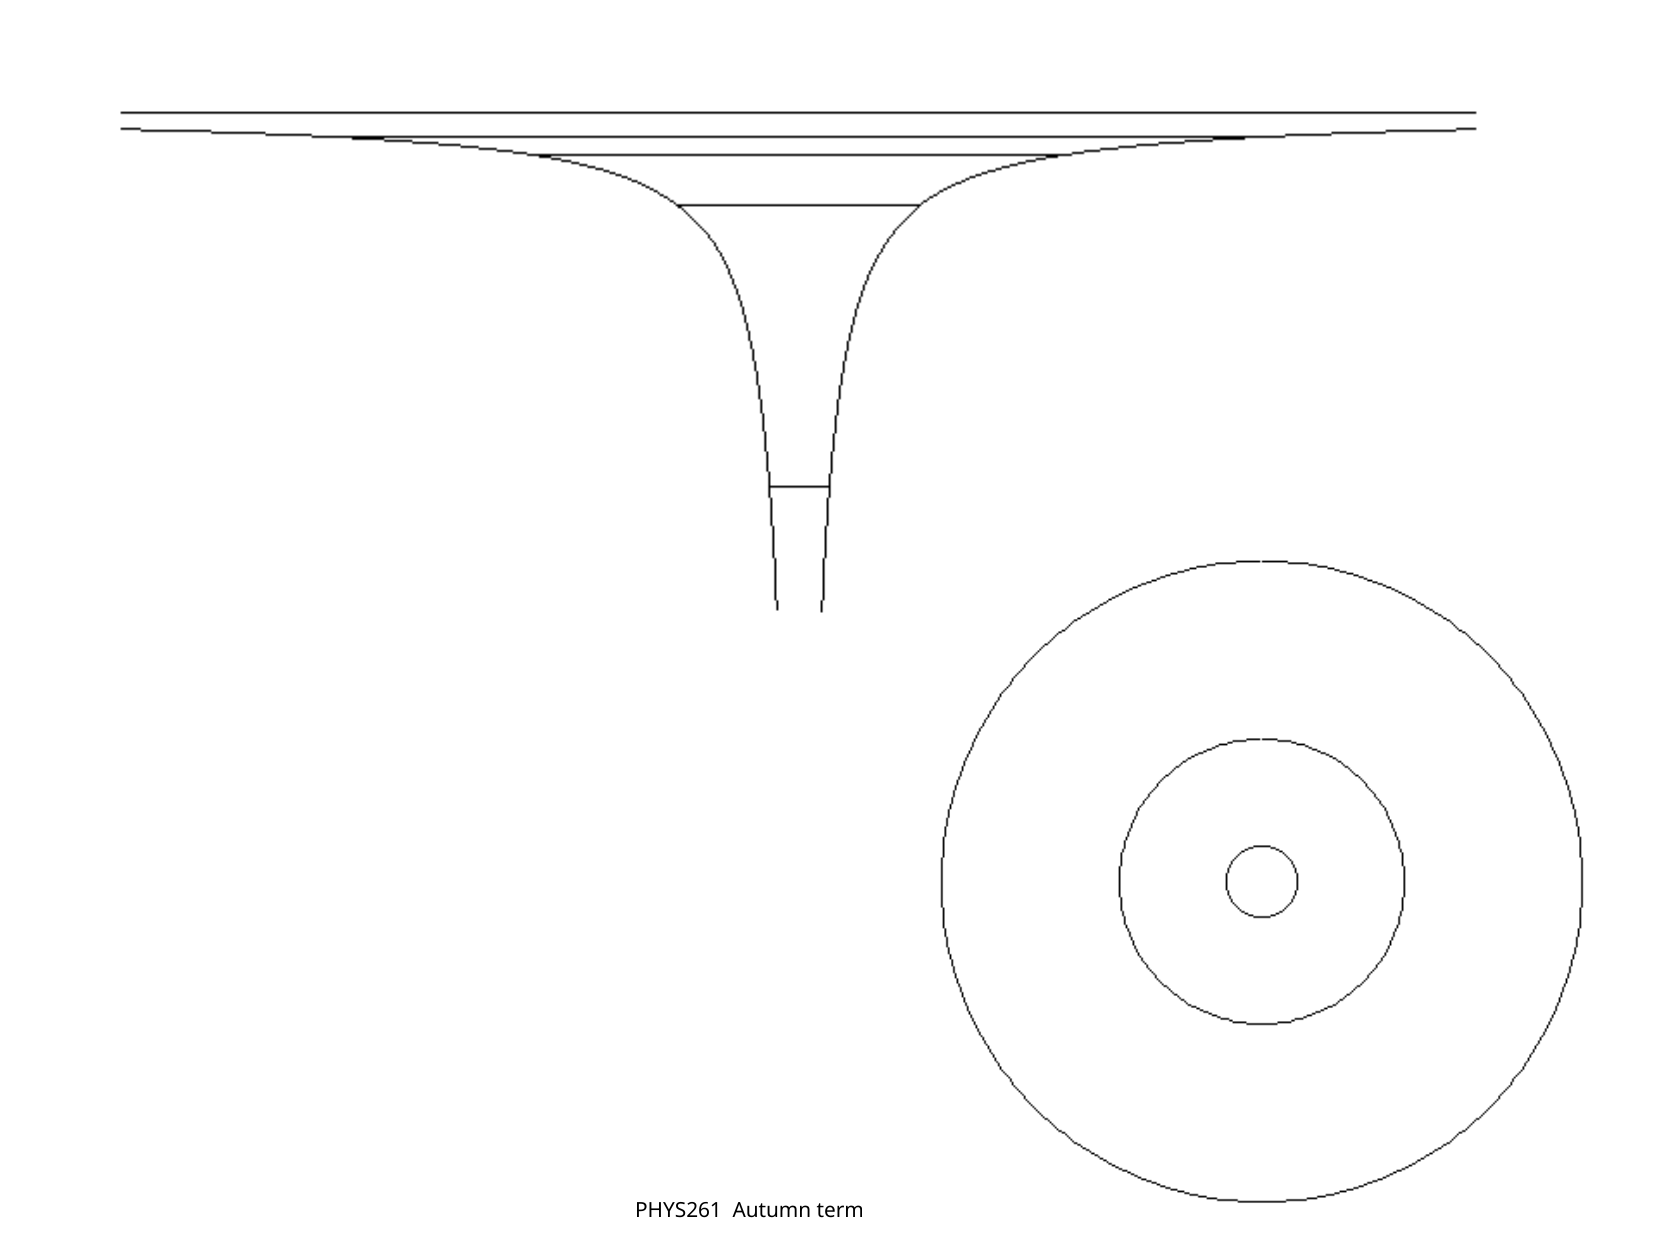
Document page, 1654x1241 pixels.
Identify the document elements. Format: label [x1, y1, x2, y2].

picture [85, 66, 1654, 1241]
